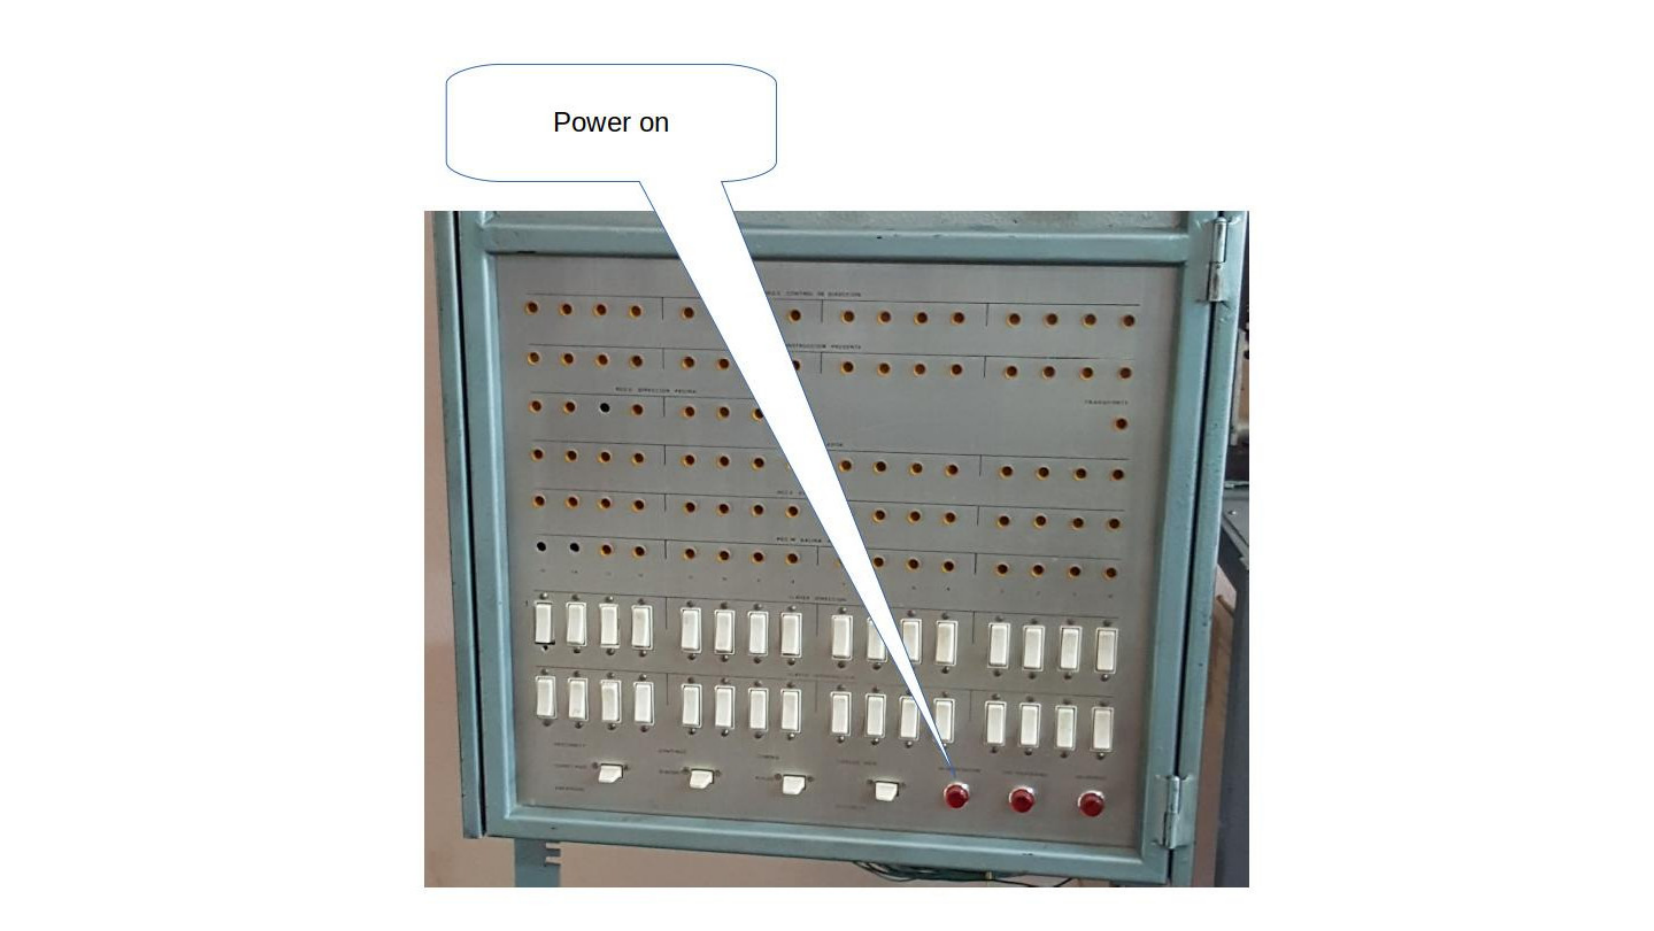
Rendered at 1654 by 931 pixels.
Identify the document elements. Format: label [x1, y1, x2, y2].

picture [383, 3, 1293, 922]
